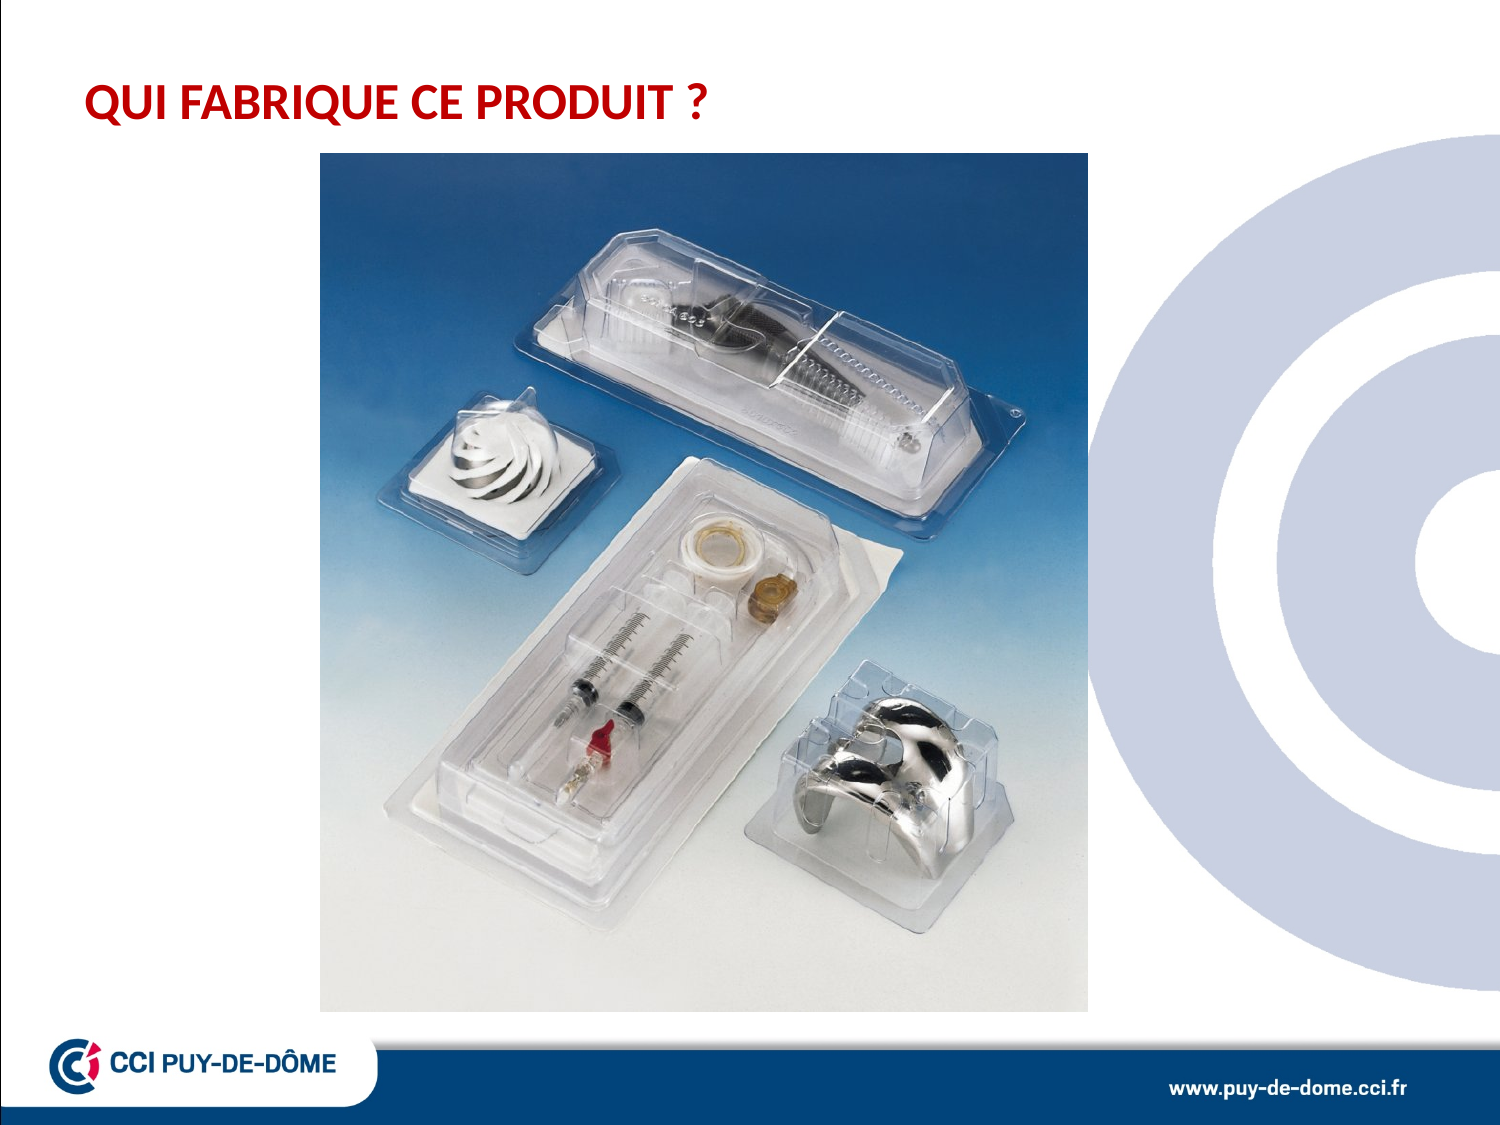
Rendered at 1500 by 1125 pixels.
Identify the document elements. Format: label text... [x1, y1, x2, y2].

picture [320, 153, 1151, 1012]
text_box QUI FABRIQUE CE PRODUIT ? [69, 60, 1449, 138]
